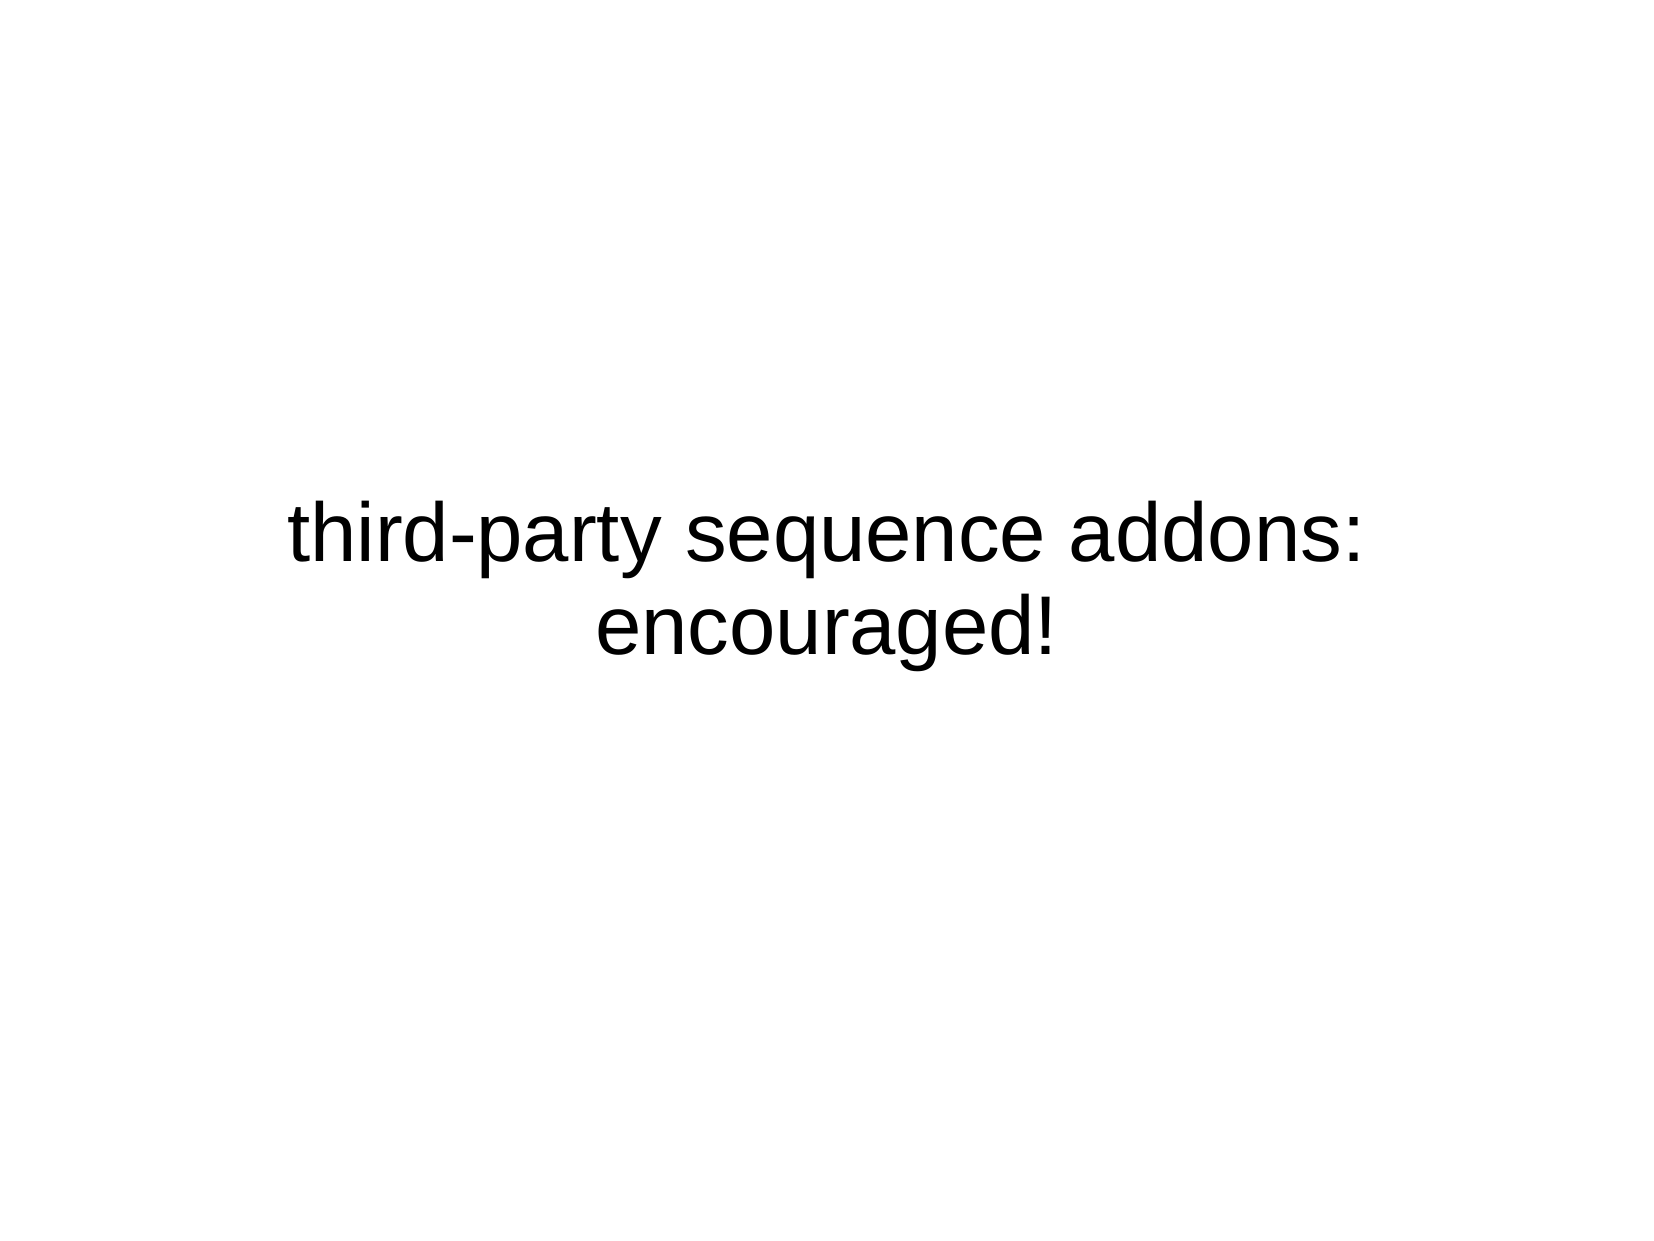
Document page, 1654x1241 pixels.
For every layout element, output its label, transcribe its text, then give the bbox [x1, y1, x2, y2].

subtitle third-party sequence addons: encouraged! [82, 49, 1571, 1109]
